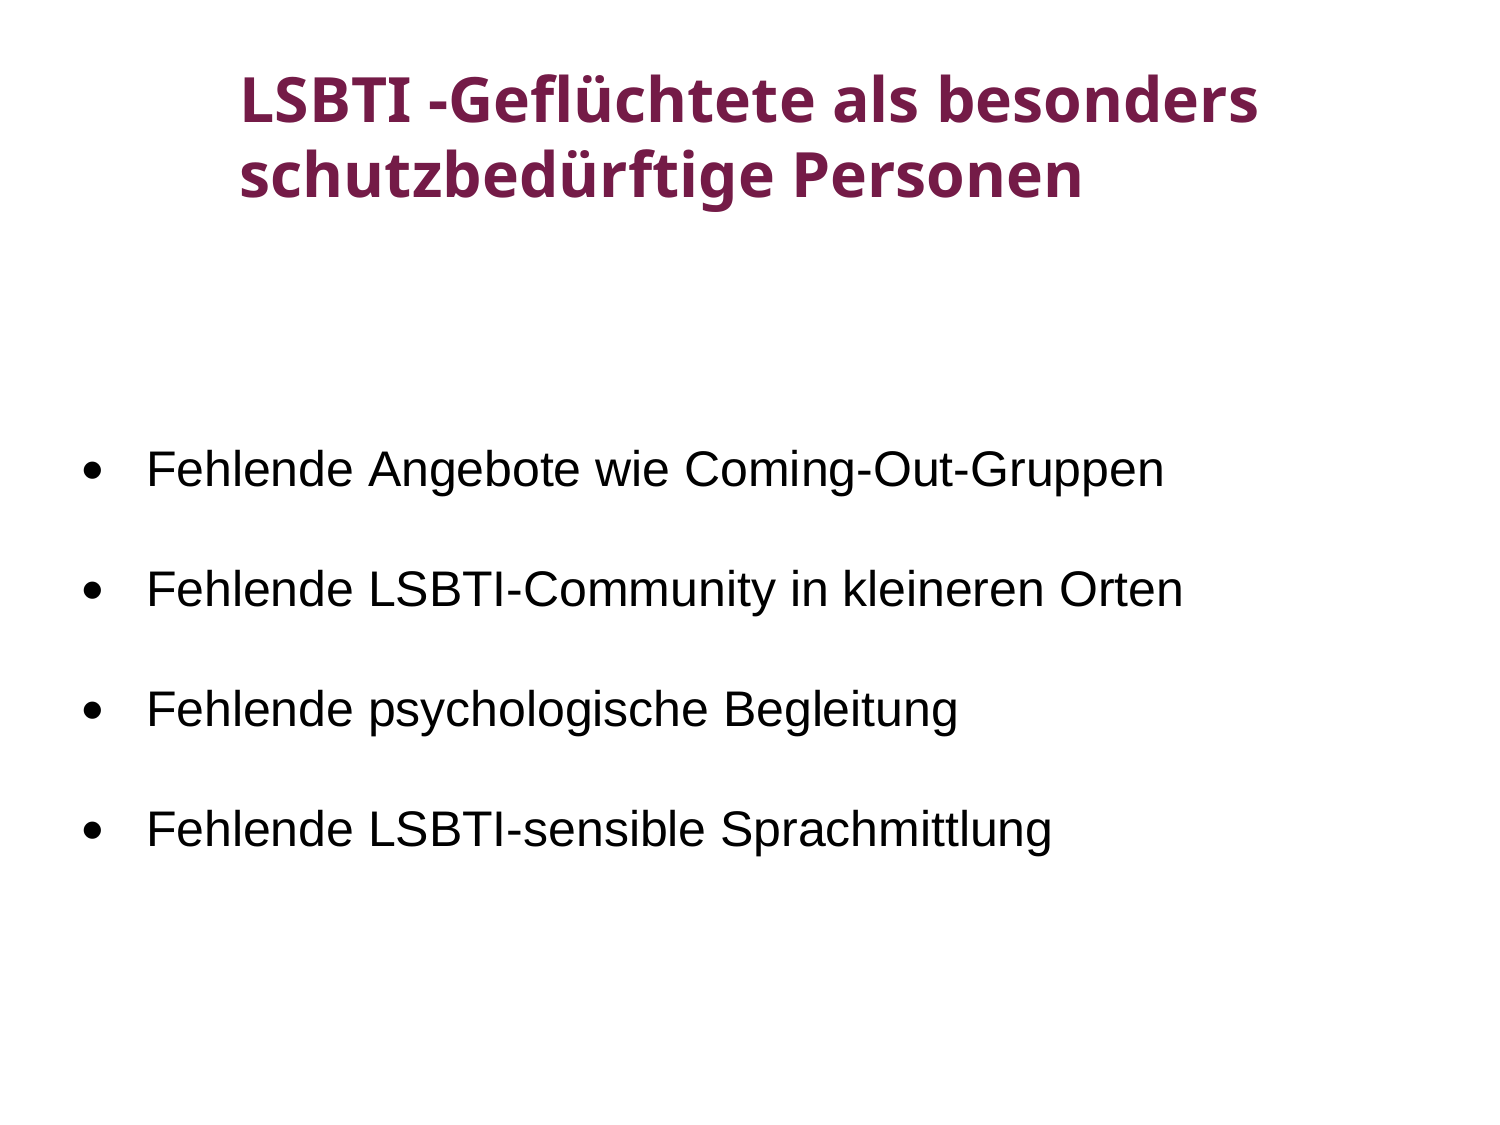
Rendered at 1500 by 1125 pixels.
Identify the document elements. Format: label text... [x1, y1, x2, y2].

text_box Fehlende Angebote wie Coming-Out-Gruppen Fehlende LSBTI-Community in kleineren Orten Fehlende psychologische Begleitung Fehlende LSBTI-sensible Sprachmittlung [53, 361, 1404, 1125]
text_box LSBTI -Geflüchtete als besonders schutzbedürftige Personen [75, 45, 1425, 233]
